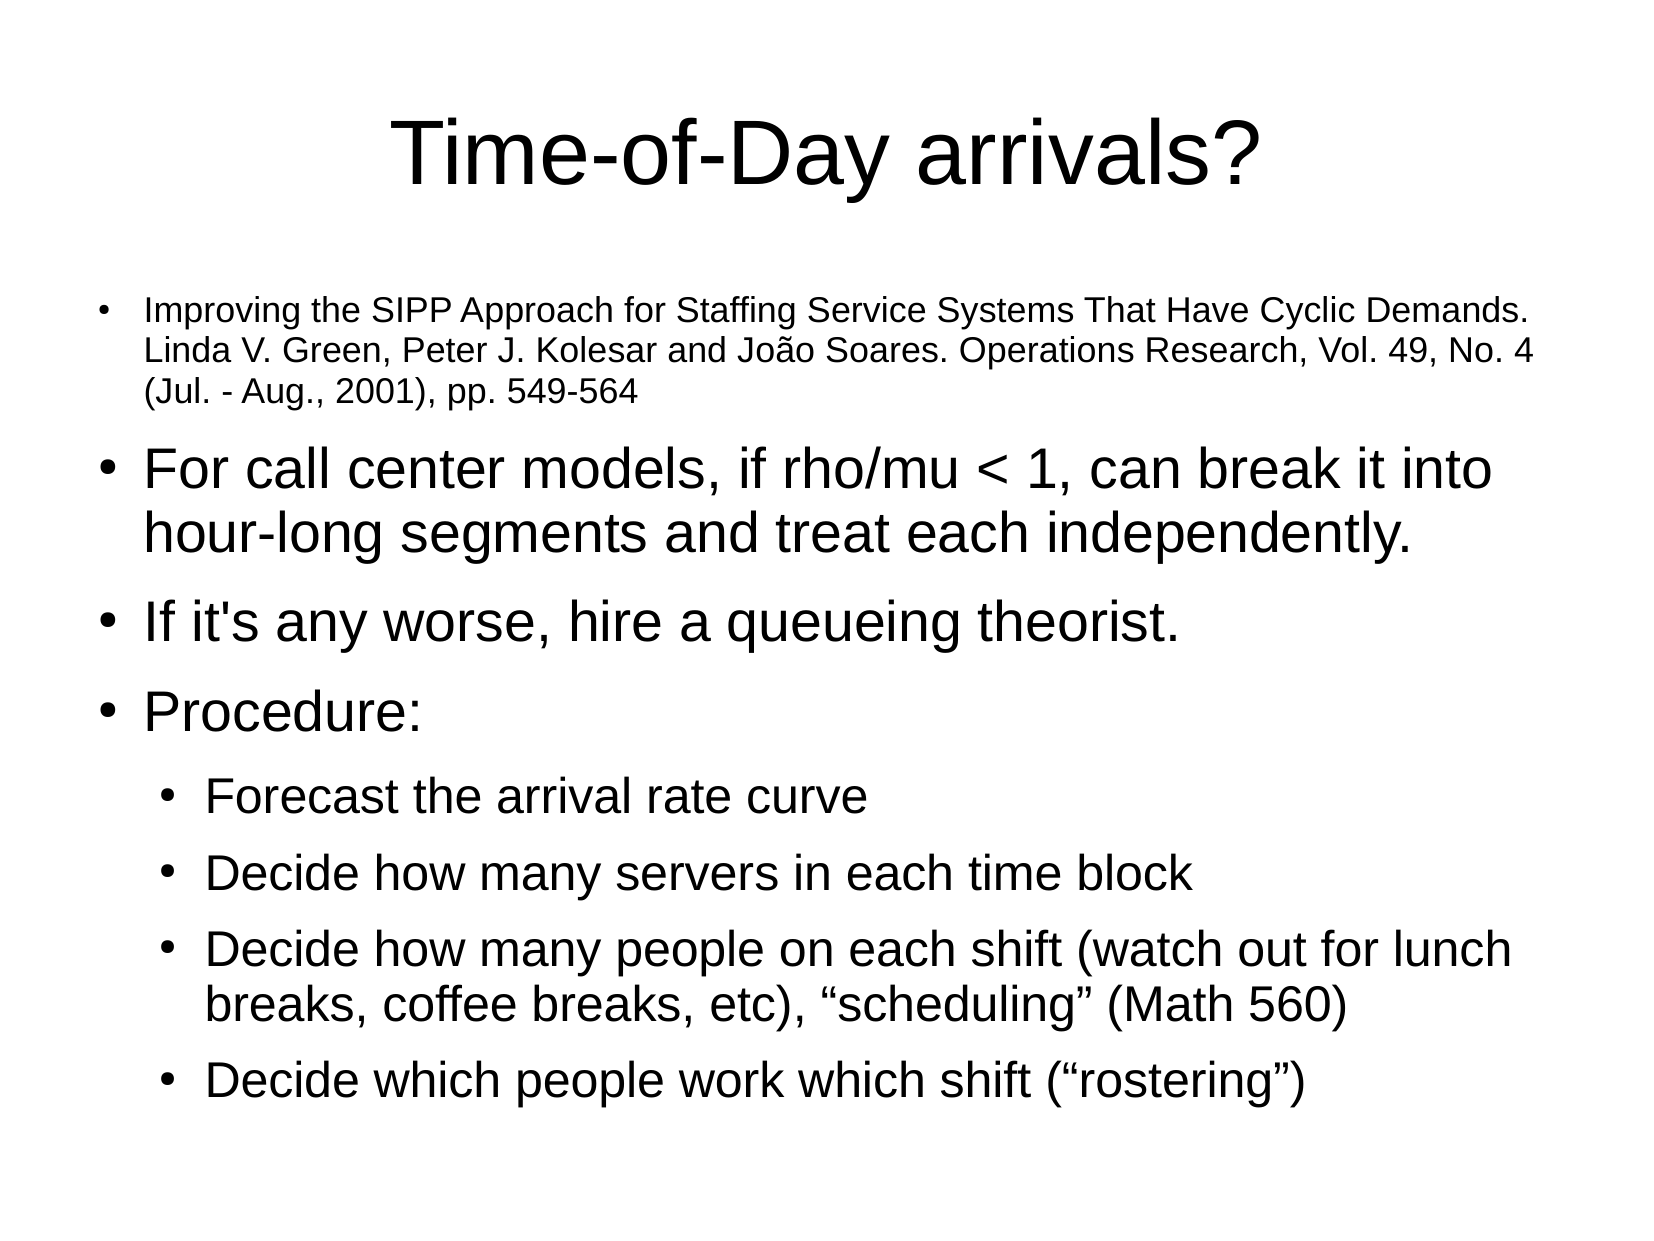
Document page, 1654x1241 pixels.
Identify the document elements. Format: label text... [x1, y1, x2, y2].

title Time-of-Day arrivals? [82, 56, 1571, 250]
list Improving the SIPP Approach for Staffing Service Systems That Have Cyclic Demands. Linda V. Green, Peter J. Kolesar and João Soares. Operations Research, Vol. 49, No. 4 (Jul. - Aug., 2001), pp. 549-564 For call center models, if rho/mu < 1, can break it into hour-long segments and treat each independently. If it's any worse, hire a queueing theorist. Procedure: Forecast the arrival rate curve Decide how many servers in each time block Decide how many people on each shift (watch out for lunch breaks, coffee breaks, etc), “scheduling” (Math 560) Decide which people work which shift (“rostering”) [82, 290, 1571, 1109]
